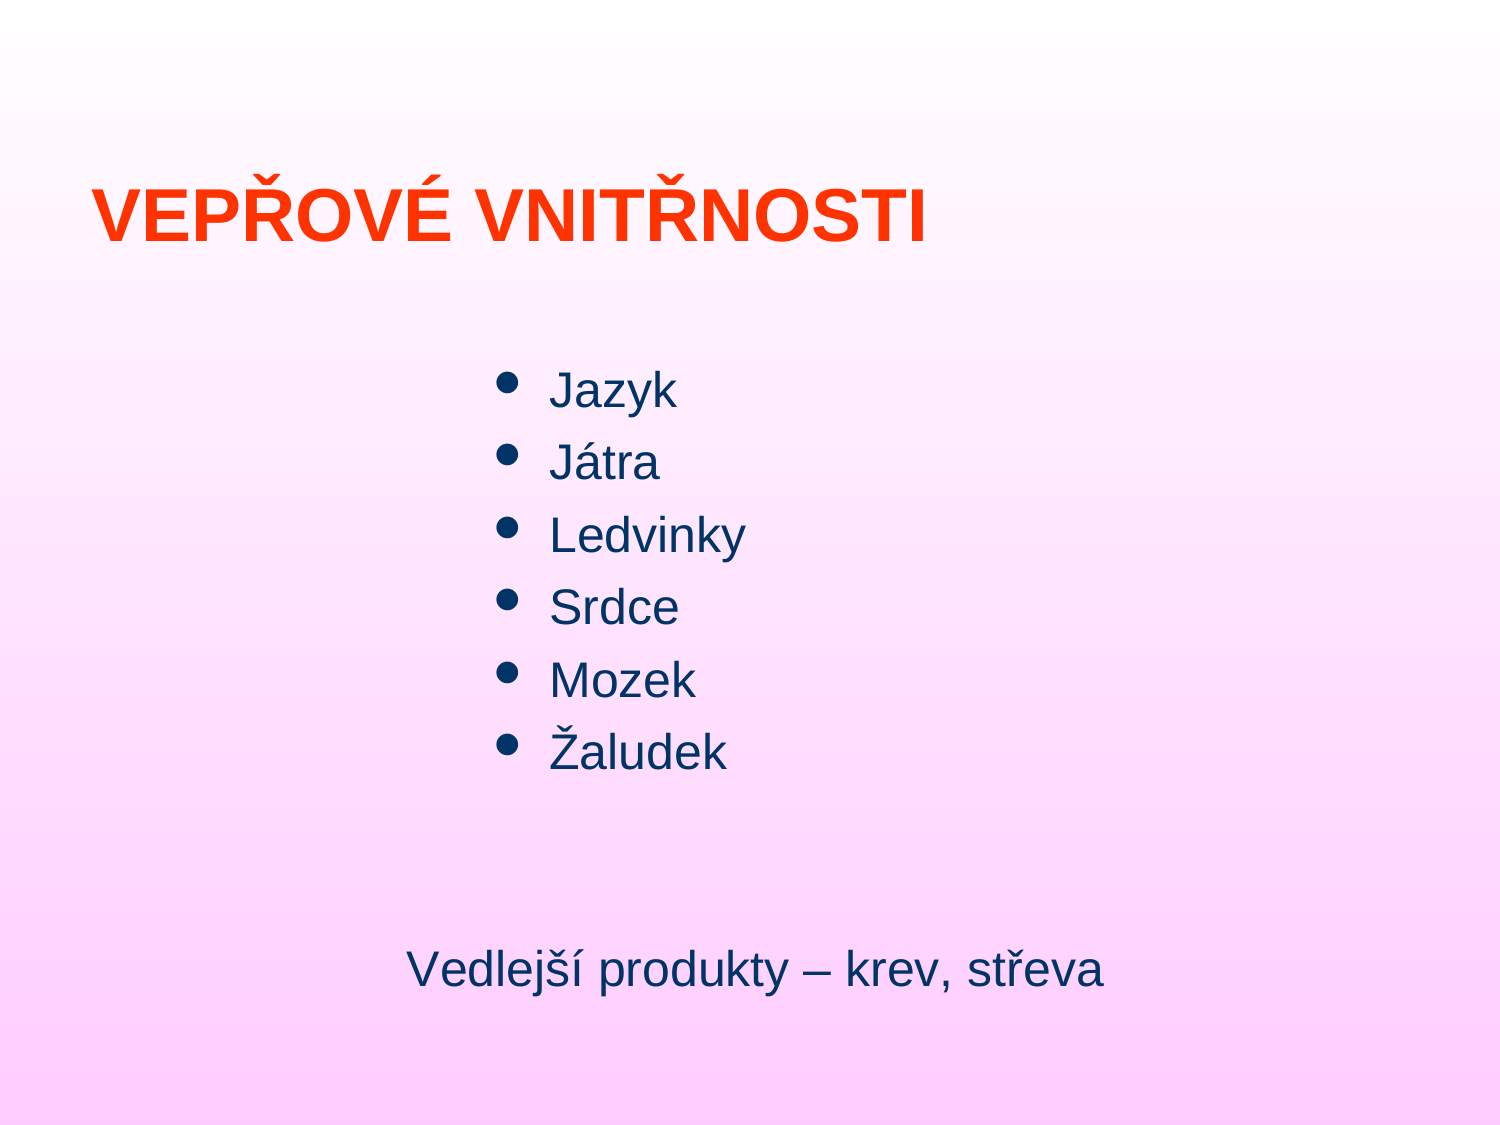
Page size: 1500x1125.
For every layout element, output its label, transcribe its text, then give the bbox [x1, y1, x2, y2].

list Jazyk Játra Ledvinky Srdce Mozek Žaludek [478, 349, 1116, 928]
text_box Vedlejší produkty – krev, střeva [159, 928, 1353, 1005]
title VEPŘOVÉ VNITŘNOSTI [76, 101, 1353, 266]
